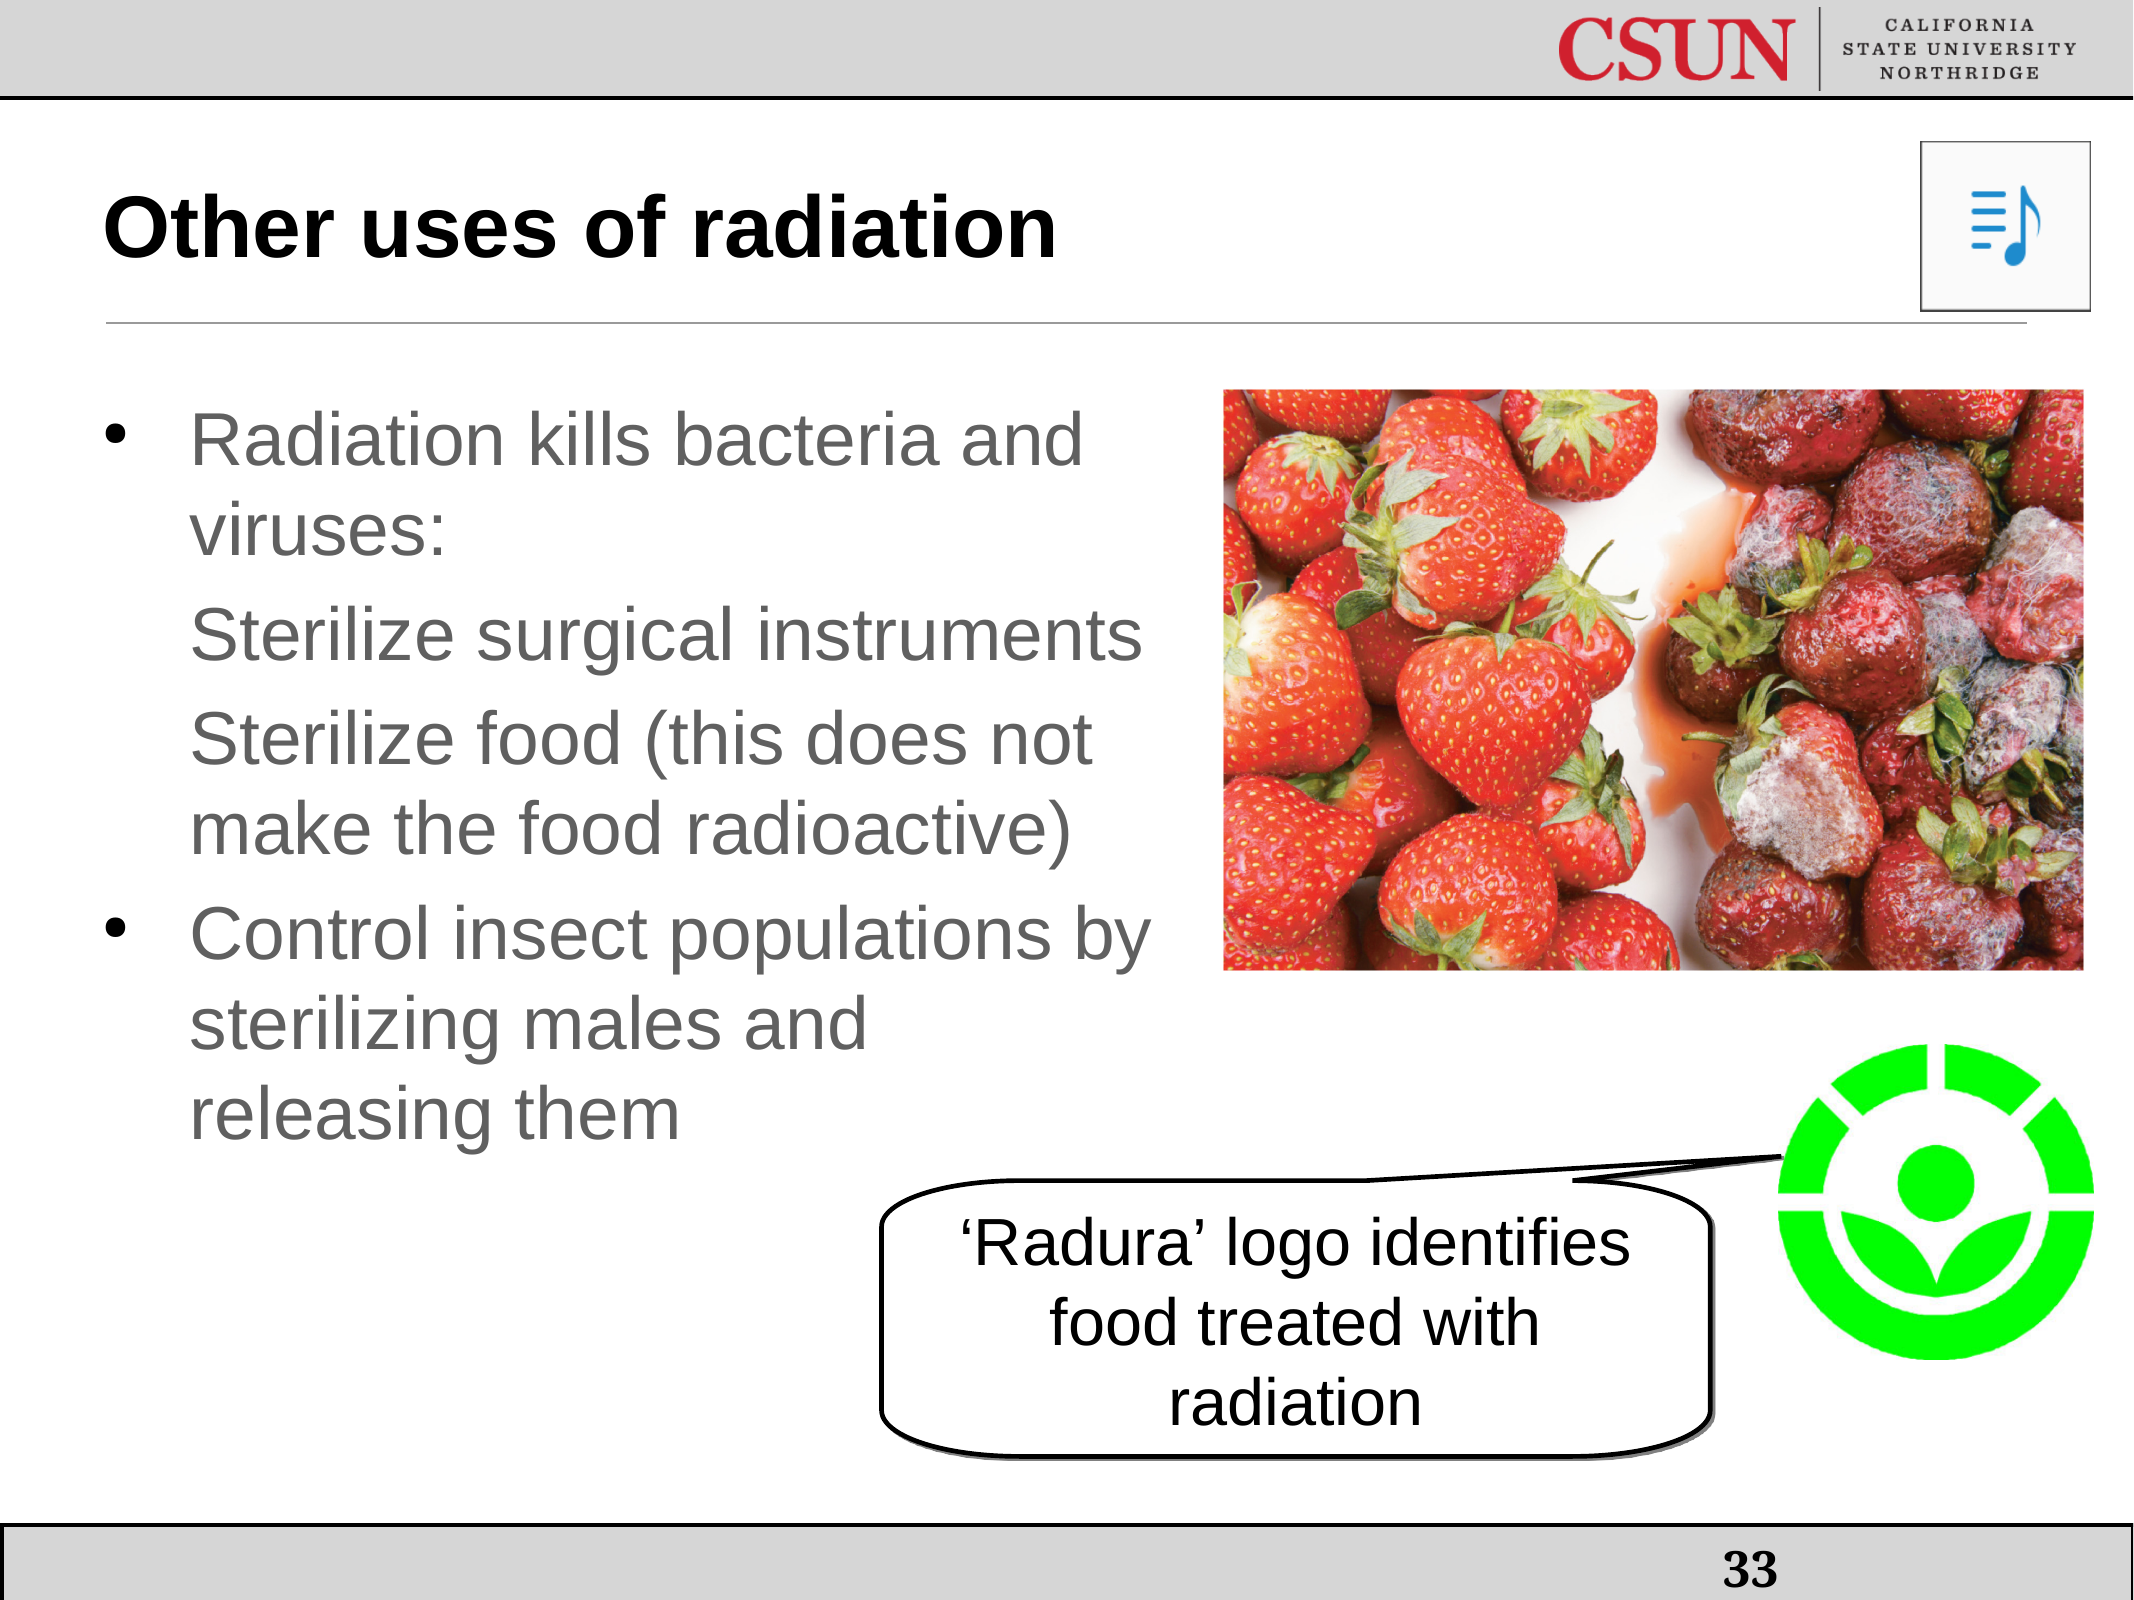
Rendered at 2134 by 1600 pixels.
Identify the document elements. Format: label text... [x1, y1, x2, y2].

picture [1778, 1044, 2094, 1360]
title Other uses of radiation [93, 104, 2040, 284]
picture [1559, 7, 2076, 91]
text_box ‘Radura’ logo identifies food treated with radiation [881, 1156, 1782, 1457]
text_box [1919, 139, 2093, 313]
list Radiation kills bacteria and viruses: Sterilize surgical instruments Sterilize food (this does not make the food radioactive) Control insect populations by sterilizing males and releasing them [93, 382, 1194, 1460]
picture [1218, 385, 2089, 971]
